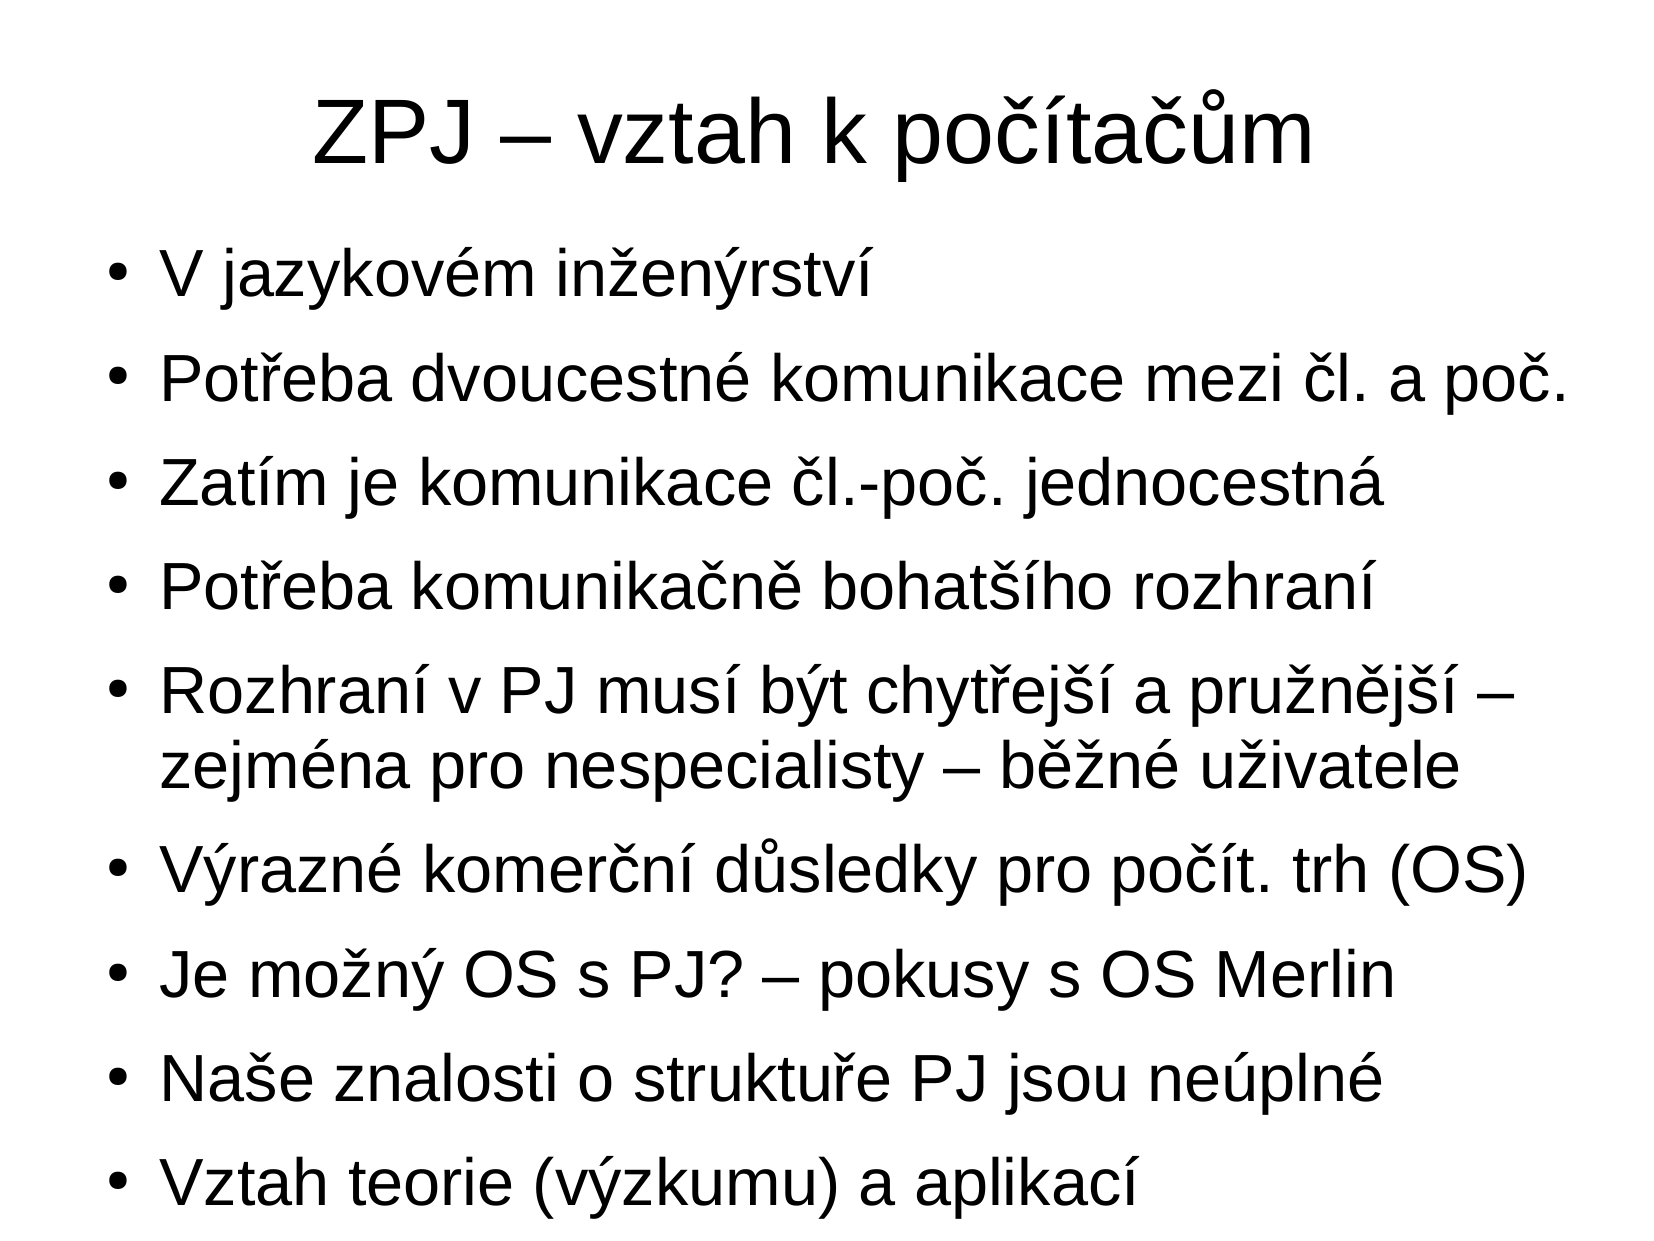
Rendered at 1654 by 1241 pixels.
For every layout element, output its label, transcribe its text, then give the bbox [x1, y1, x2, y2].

title ZPJ – vztah k počítačům [59, 56, 1571, 207]
list V jazykovém inženýrství Potřeba dvoucestné komunikace mezi čl. a poč. Zatím je komunikace čl.-poč. jednocestná Potřeba komunikačně bohatšího rozhraní Rozhraní v PJ musí být chytřejší a pružnější – zejména pro nespecialisty – běžné uživatele Výrazné komerční důsledky pro počít. trh (OS) Je možný OS s PJ? – pokusy s OS Merlin Naše znalosti o struktuře PJ jsou neúplné Vztah teorie (výzkumu) a aplikací [88, 236, 1625, 1241]
